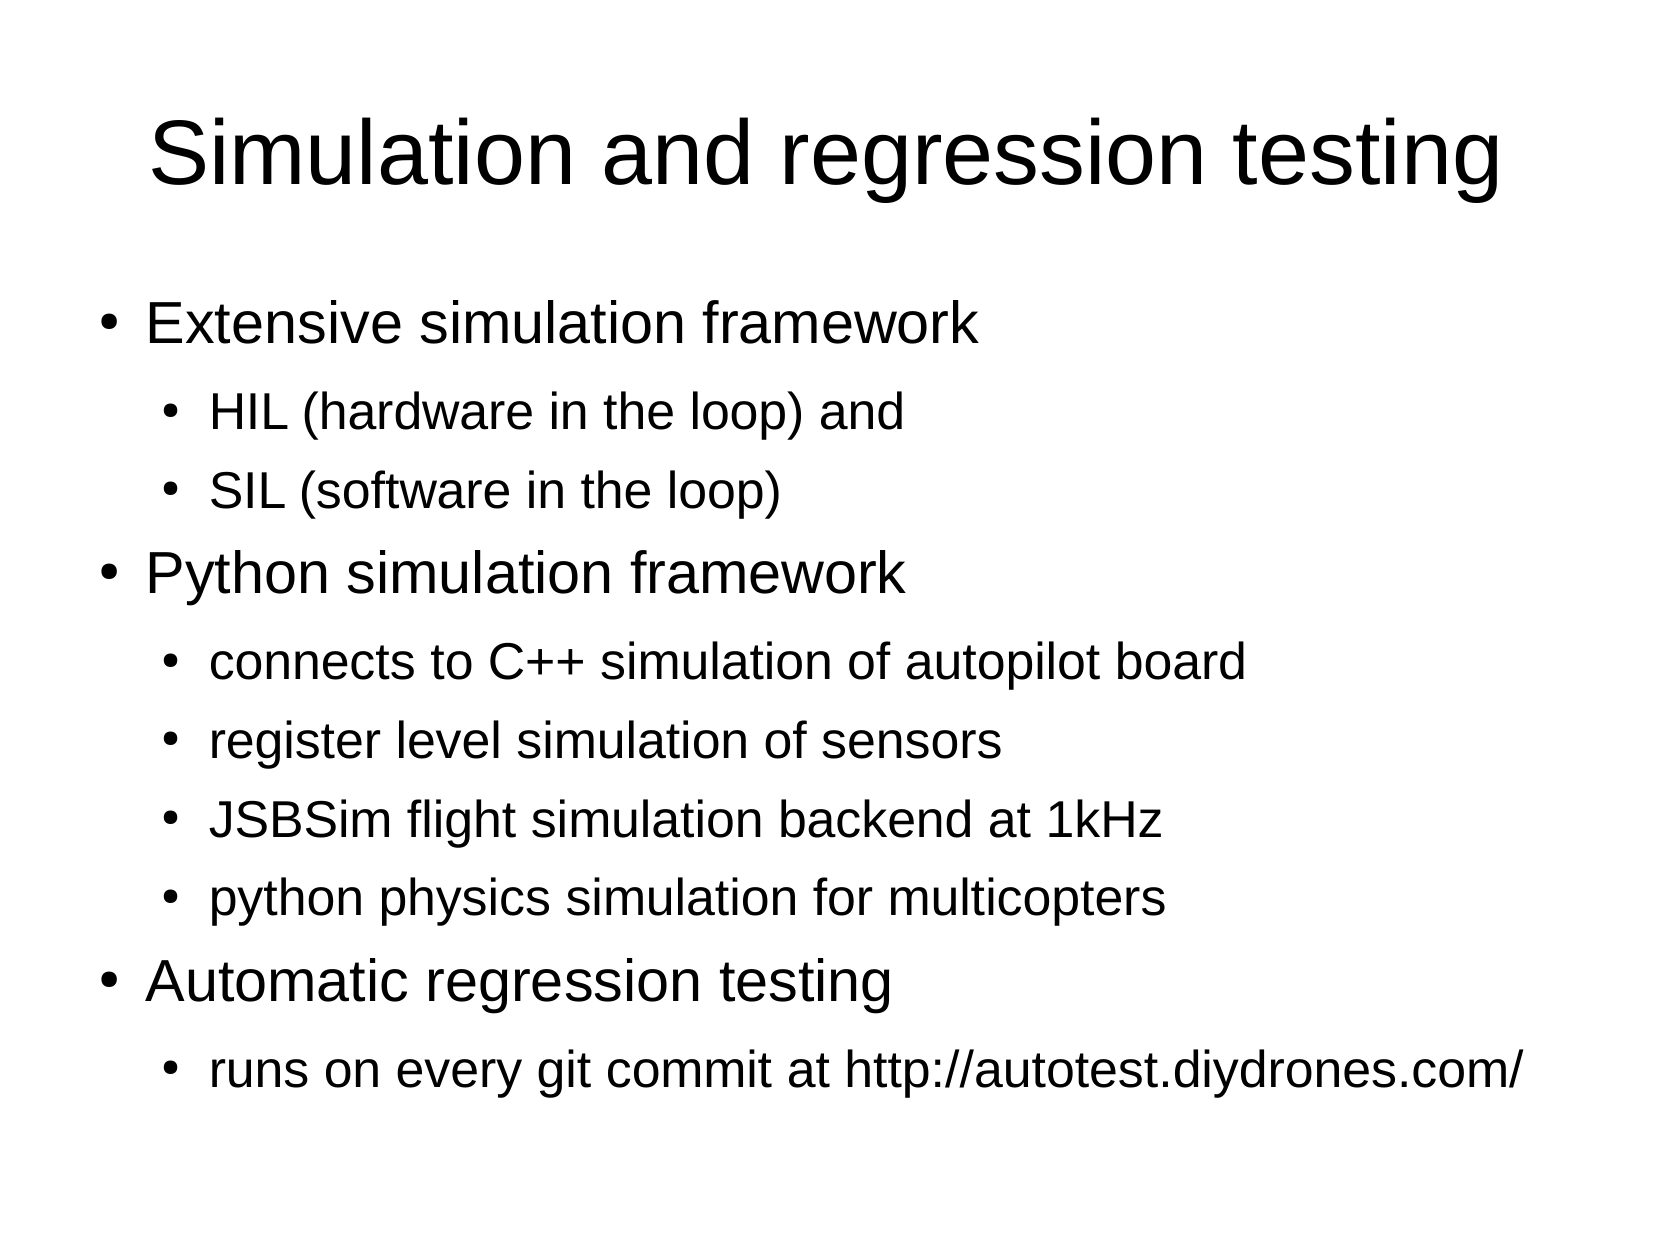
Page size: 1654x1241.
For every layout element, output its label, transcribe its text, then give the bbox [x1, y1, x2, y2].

title Simulation and regression testing [82, 49, 1571, 257]
list Extensive simulation framework HIL (hardware in the loop) and SIL (software in the loop) Python simulation framework connects to C++ simulation of autopilot board register level simulation of sensors JSBSim flight simulation backend at 1kHz python physics simulation for multicopters Automatic regression testing runs on every git commit at http://autotest.diydrones.com/ [82, 290, 1571, 1109]
